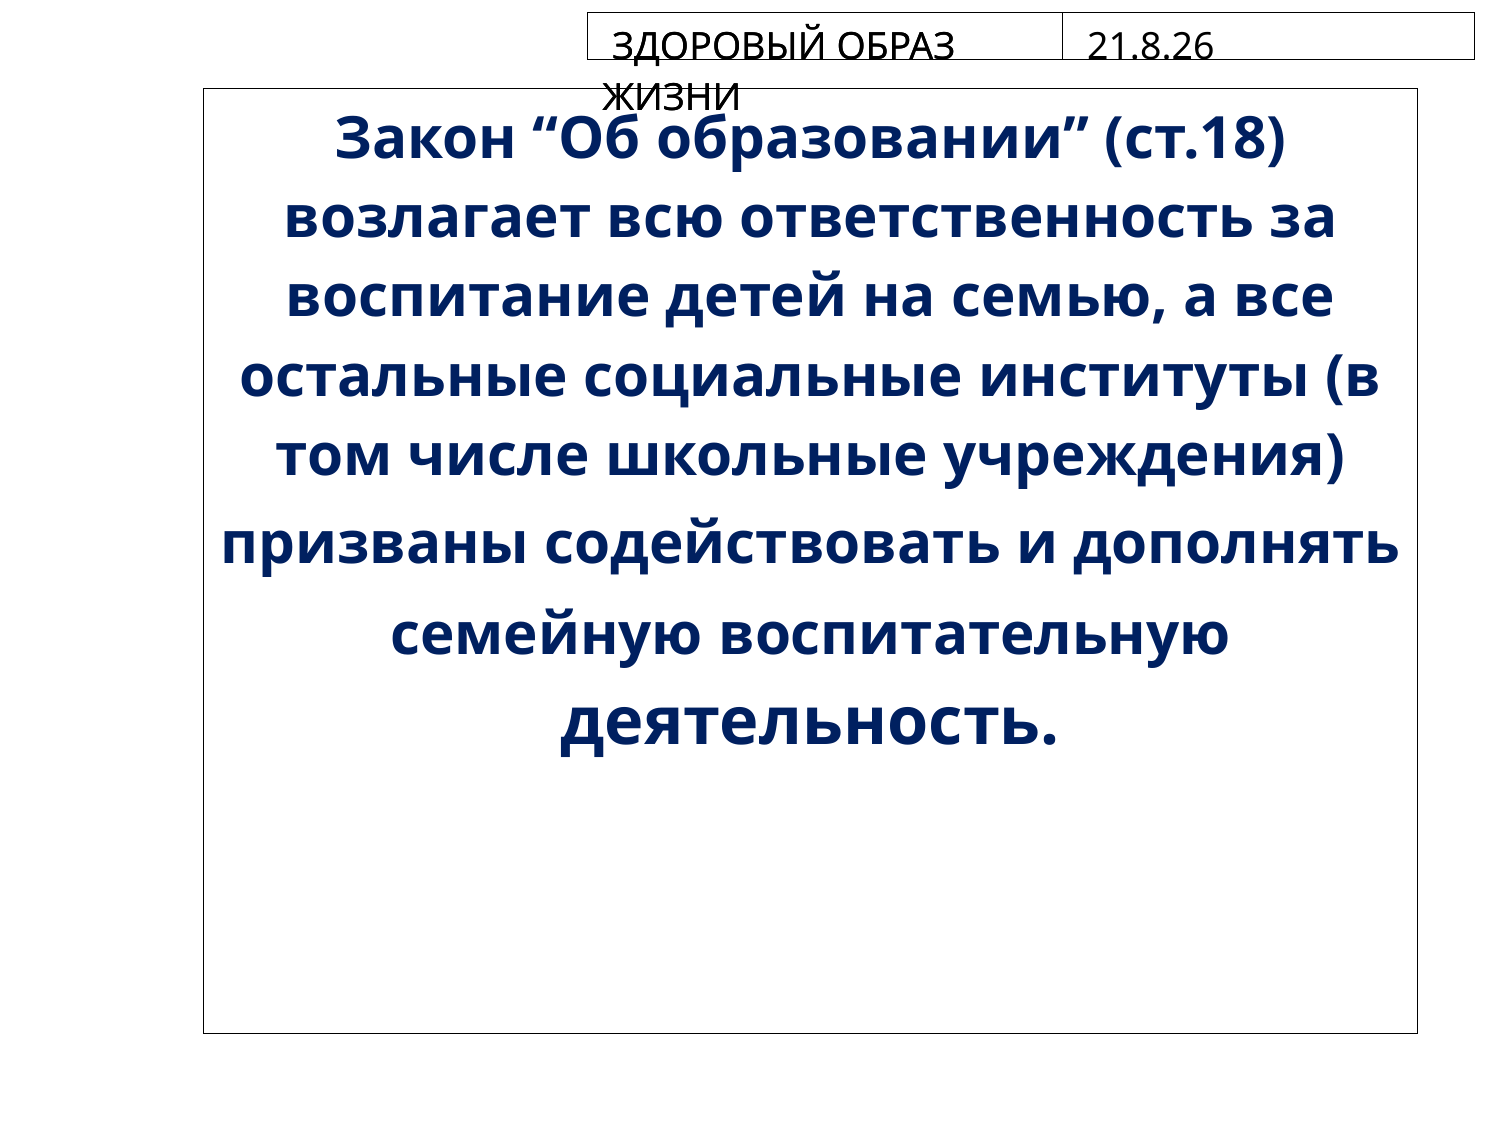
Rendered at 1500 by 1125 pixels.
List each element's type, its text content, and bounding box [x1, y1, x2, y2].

list Закон “Об образовании” (ст.18) возлагает всю ответственность за воспитание детей на семью, а все остальные социальные институты (в том числе школьные учреждения) призваны содействовать и дополнять семейную воспитательную деятельность. [203, 88, 1418, 1034]
footer ЗДОРОВЫЙ ОБРАЗ ЖИЗНИ [587, 12, 1063, 60]
